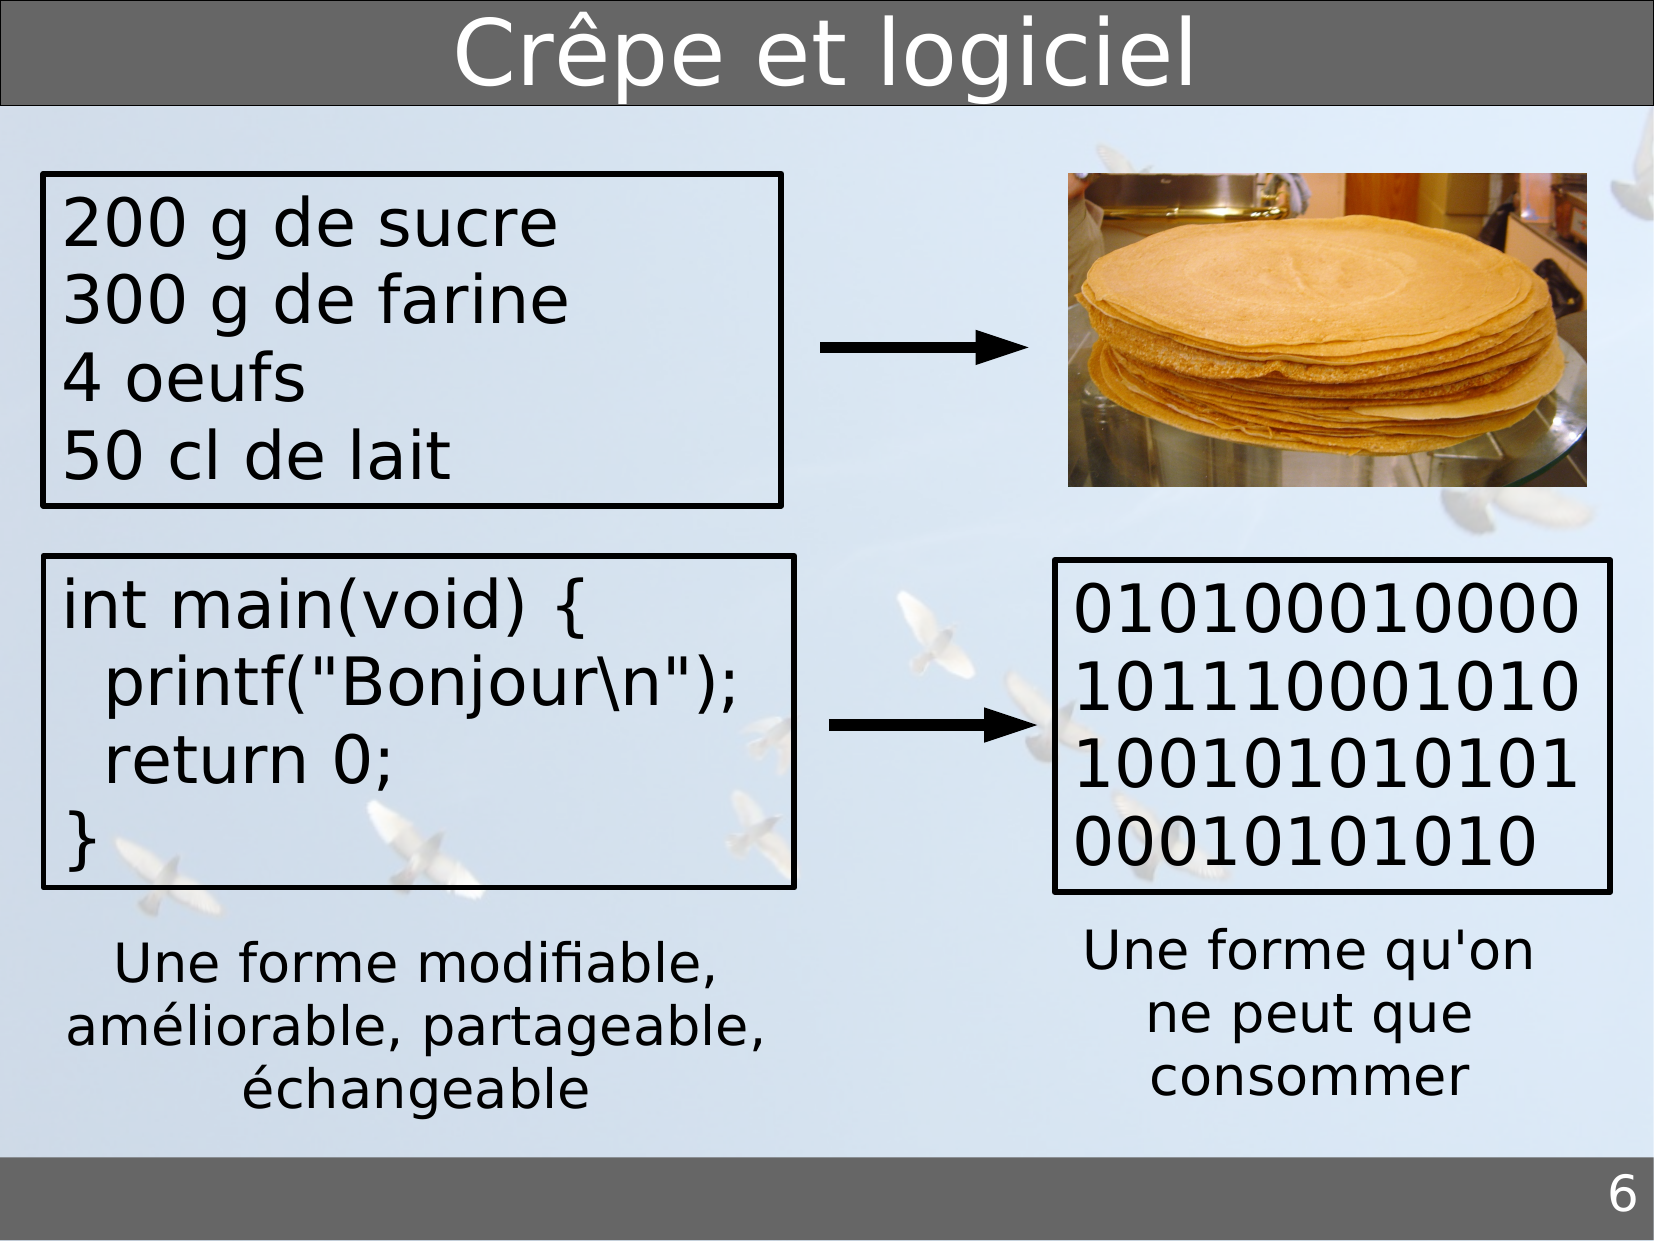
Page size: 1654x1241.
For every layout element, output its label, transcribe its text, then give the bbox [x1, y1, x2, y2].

text_box 200 g de sucre 300 g de farine 4 oeufs 50 cl de lait [43, 173, 782, 506]
title Crêpe et logiciel [0, 0, 1654, 108]
picture [1068, 173, 1587, 487]
text_box 01010001000010111000101010010101010100010101010 [1054, 560, 1611, 892]
text_box Une forme qu'on ne peut que consommer [1067, 911, 1589, 1116]
text_box int main(void) { printf("Bonjour\n"); return 0; } [43, 555, 795, 888]
text_box Une forme modifiable, améliorable, partageable, échangeable [34, 924, 799, 1129]
